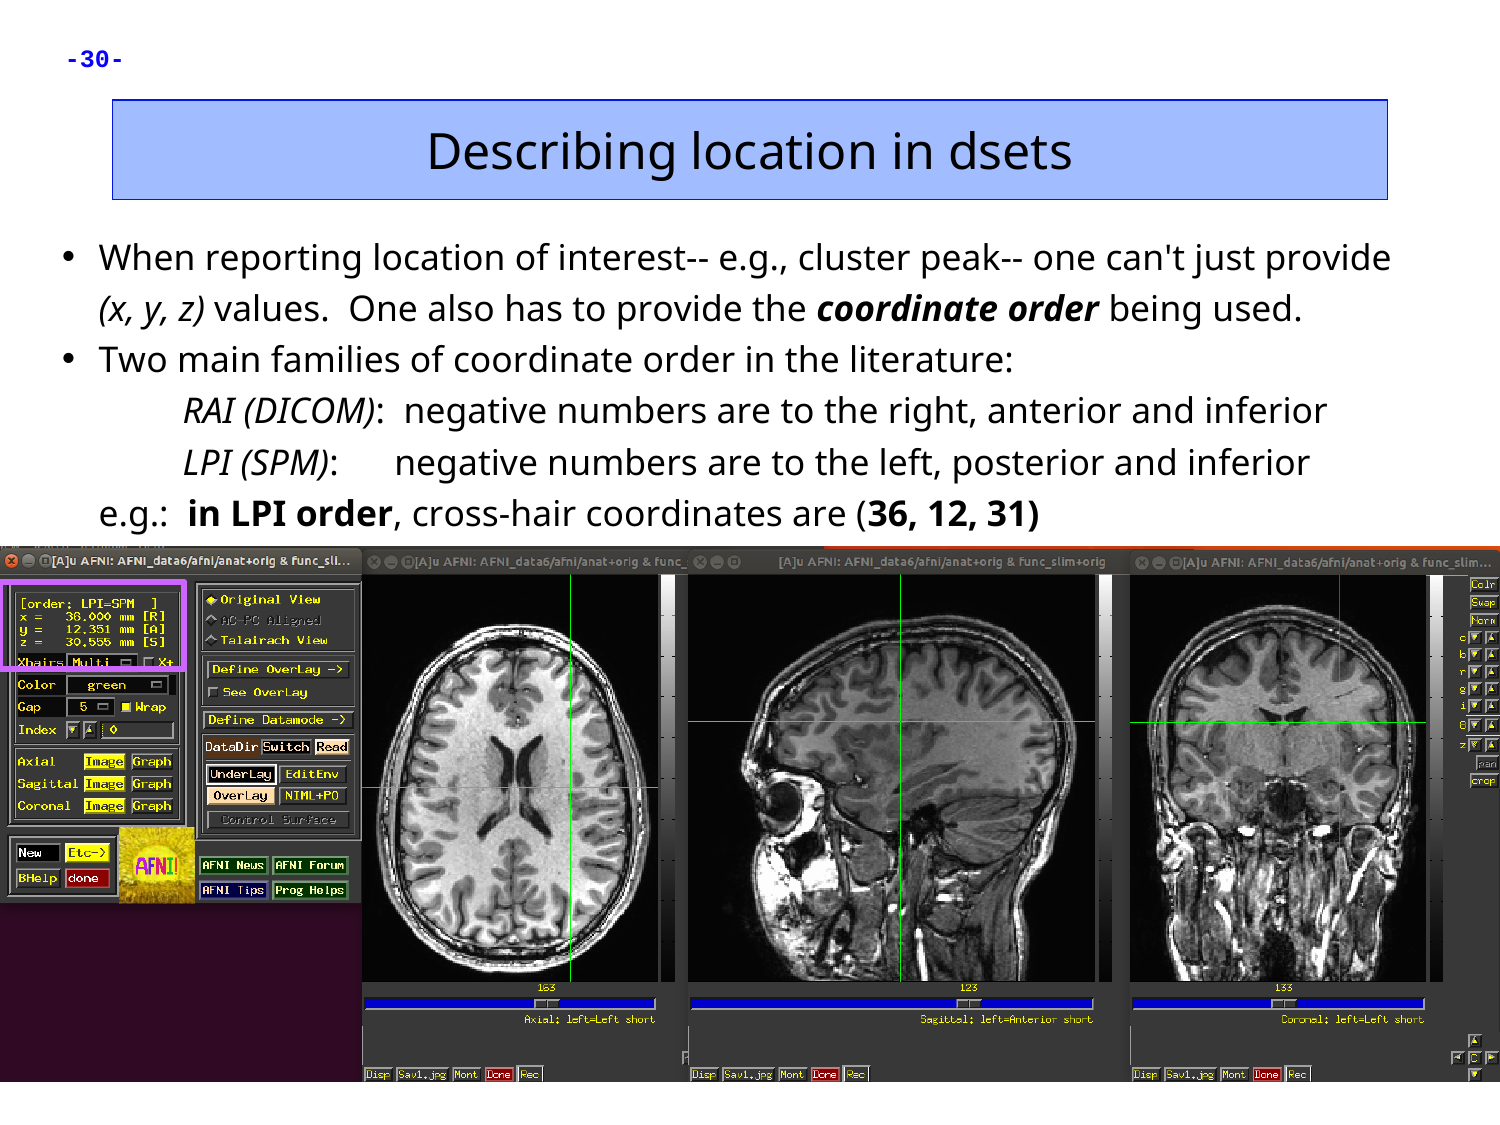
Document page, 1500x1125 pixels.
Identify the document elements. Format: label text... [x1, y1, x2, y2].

text_box Describing location in dsets [112, 99, 1388, 200]
picture [0, 546, 1500, 1082]
picture [3, 585, 181, 666]
text_box When reporting location of interest-- e.g., cluster peak-- one can't just provide (x, y, z) values. One also has to provide the coordinate order being used. Two main families of coordinate order in the literature: RAI (DICOM): negative numbers are to the right, anterior and inferior LPI (SPM): negative numbers are to the left, posterior and inferior e.g.: in LPI order, cross-hair coordinates are (36, 12, 31) [46, 226, 1489, 376]
